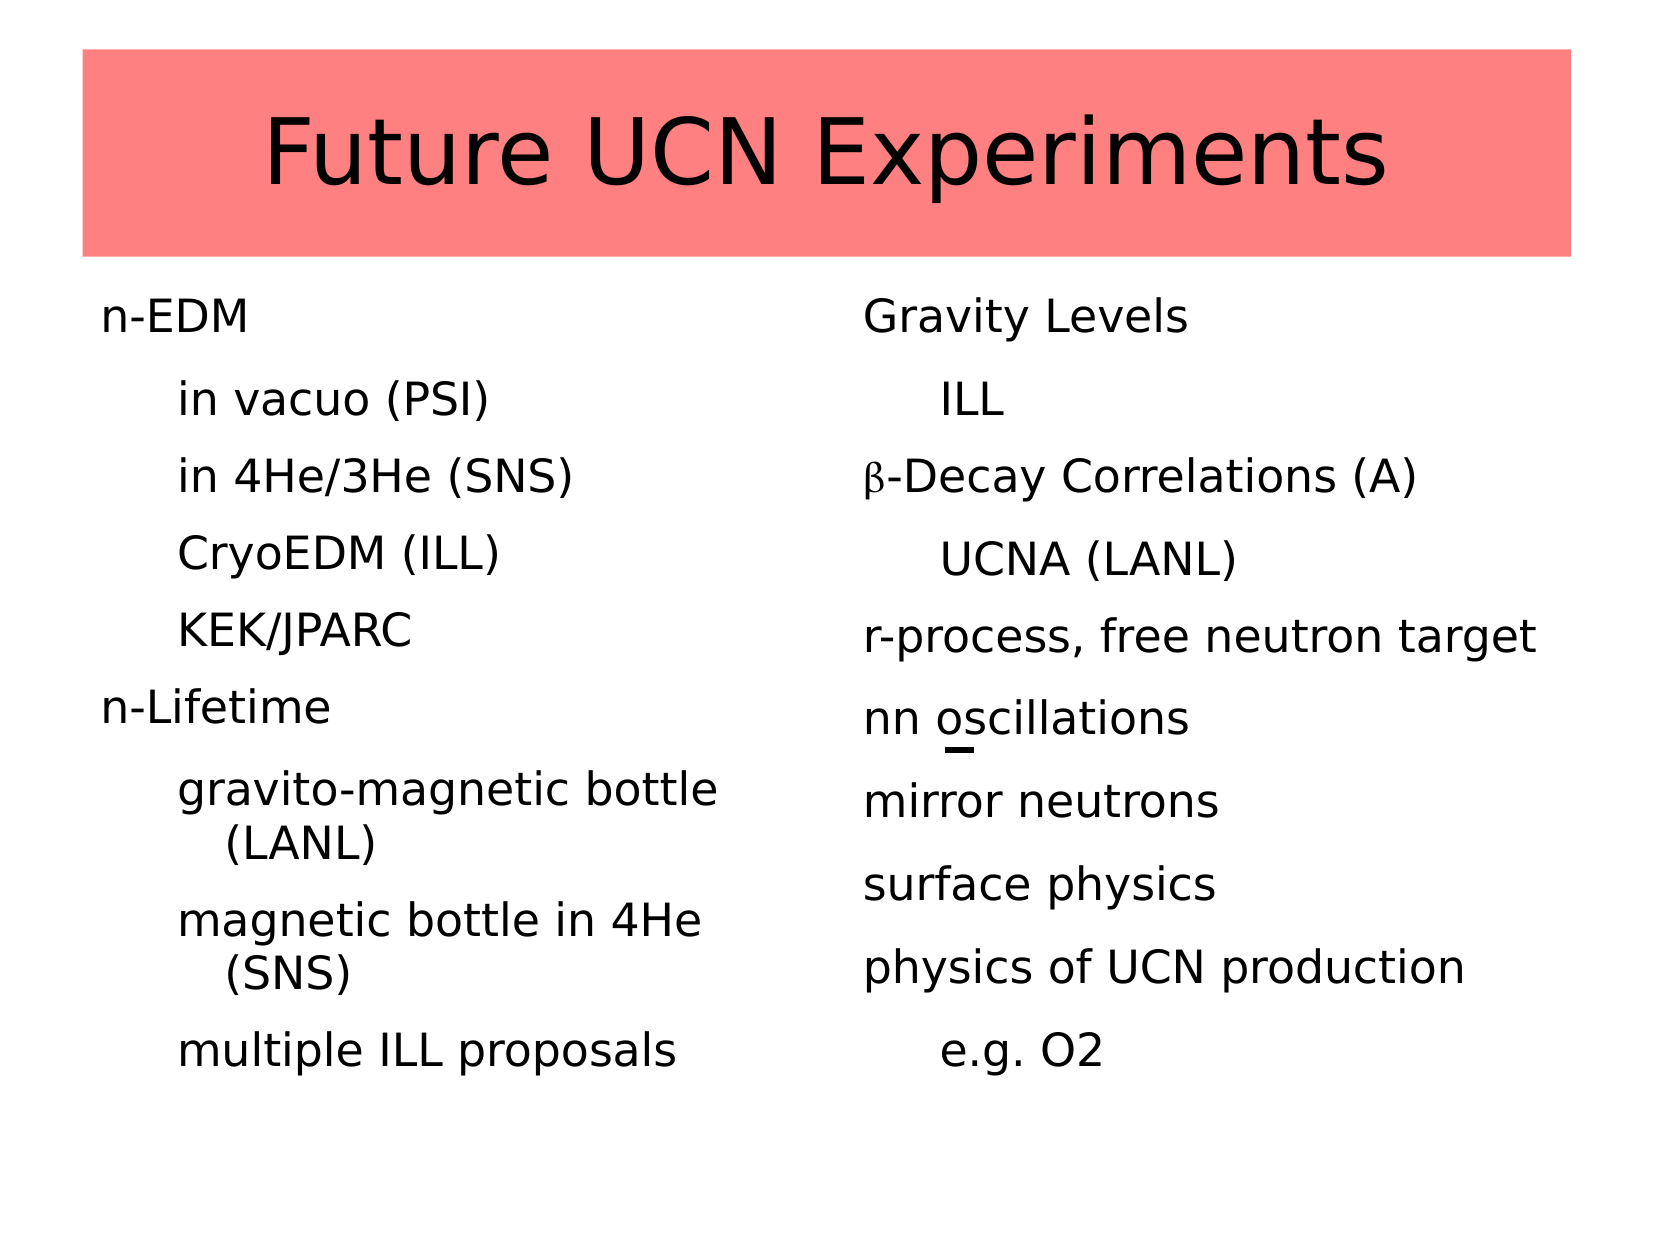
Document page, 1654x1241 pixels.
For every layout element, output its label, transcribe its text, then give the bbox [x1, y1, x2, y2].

title Future UCN Experiments [82, 49, 1571, 257]
list Gravity Levels ILL -Decay Correlations (A) UCNA (LANL) r-process, free neutron target nn oscillations mirror neutrons surface physics physics of UCN production e.g. O2 [845, 290, 1572, 1131]
list n-EDM in vacuo (PSI) in 4He/3He (SNS) CryoEDM (ILL) KEK/JPARC n-Lifetime gravito-magnetic bottle (LANL) magnetic bottle in 4He (SNS) multiple ILL proposals [82, 290, 809, 1109]
